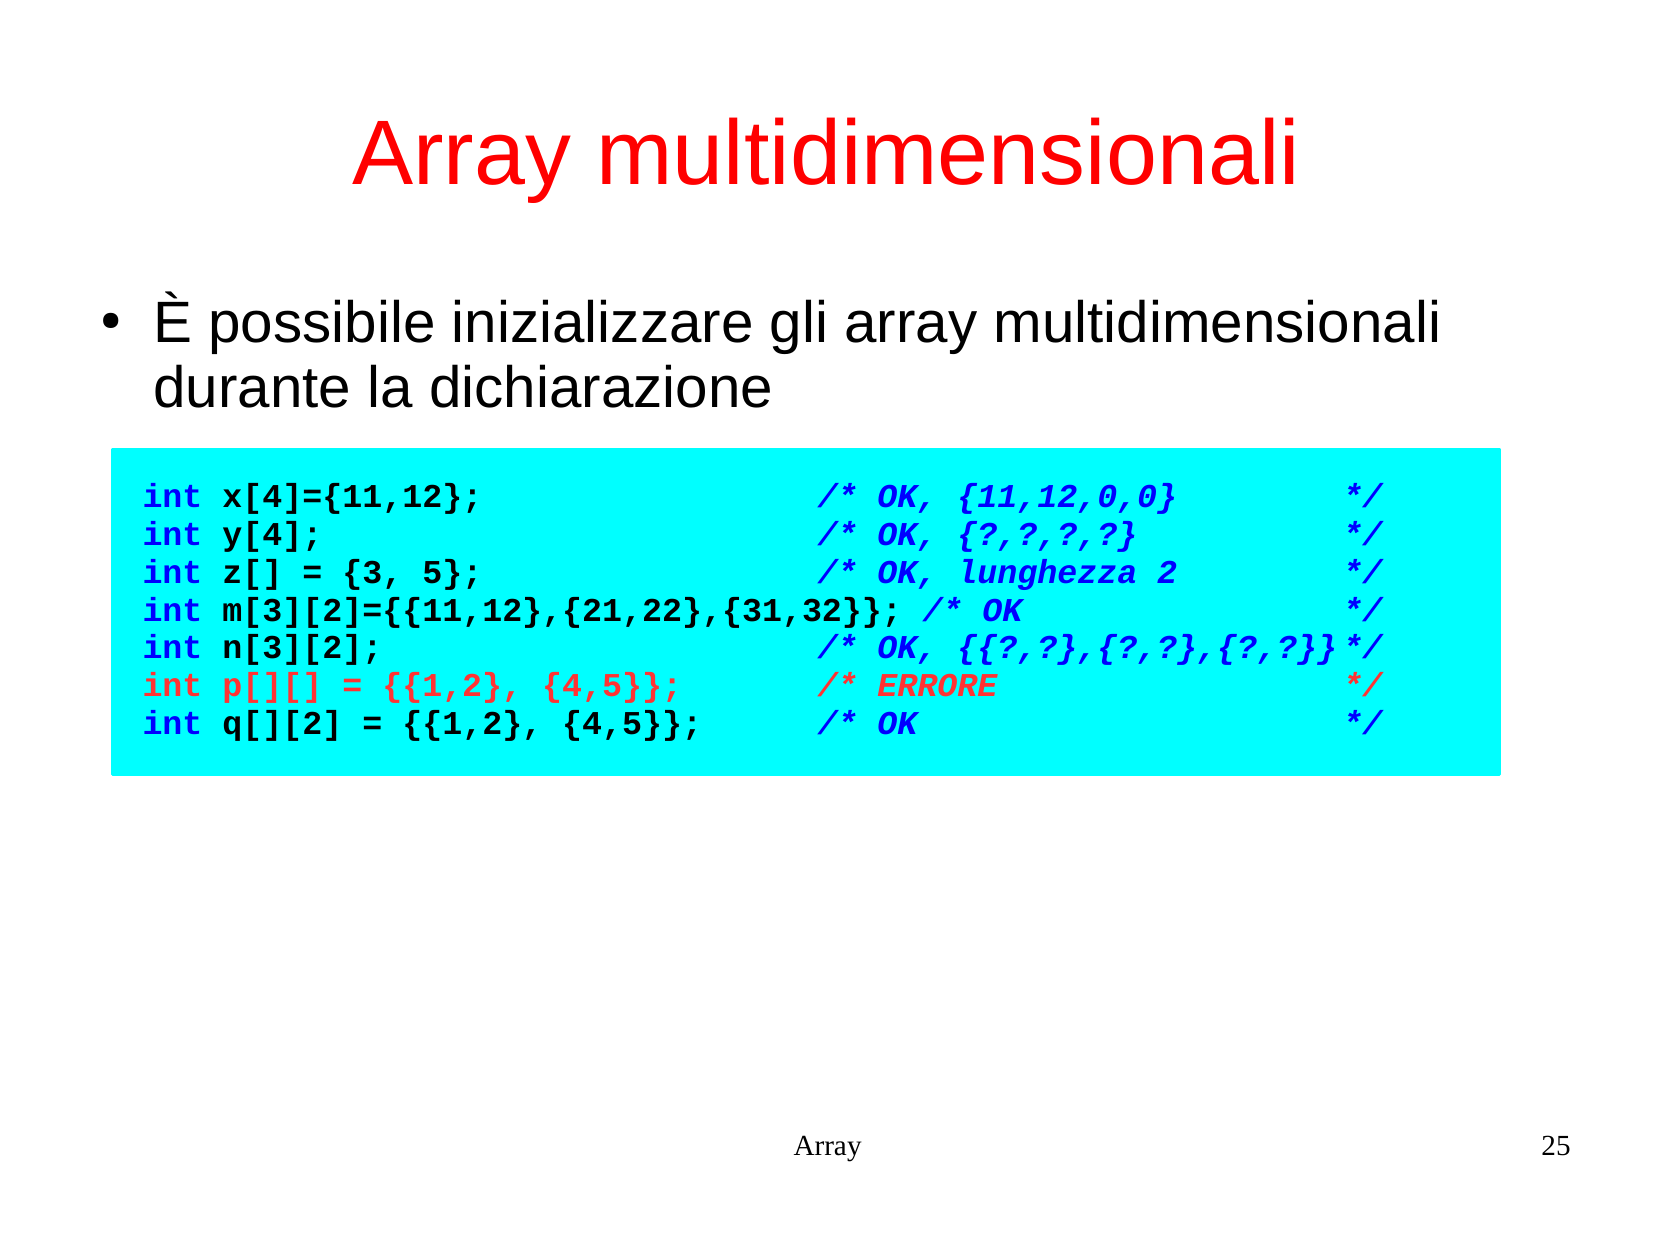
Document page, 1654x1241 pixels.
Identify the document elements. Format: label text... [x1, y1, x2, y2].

text_box int x[4]={11,12}; /* OK, {11,12,0,0} */ int y[4]; /* OK, {?,?,?,?} */ int z[] = {3, 5}; /* OK, lunghezza 2 */ int m[3][2]={{11,12},{21,22},{31,32}}; /* OK */ int n[3][2]; /* OK, {{?,?},{?,?},{?,?}} */ int p[][] = {{1,2}, {4,5}}; /* ERRORE */ int q[][2] = {{1,2}, {4,5}}; /* OK */ [112, 450, 1500, 775]
title Array multidimensionali [82, 49, 1571, 257]
list È possibile inizializzare gli array multidimensionali durante la dichiarazione [82, 290, 1571, 1109]
